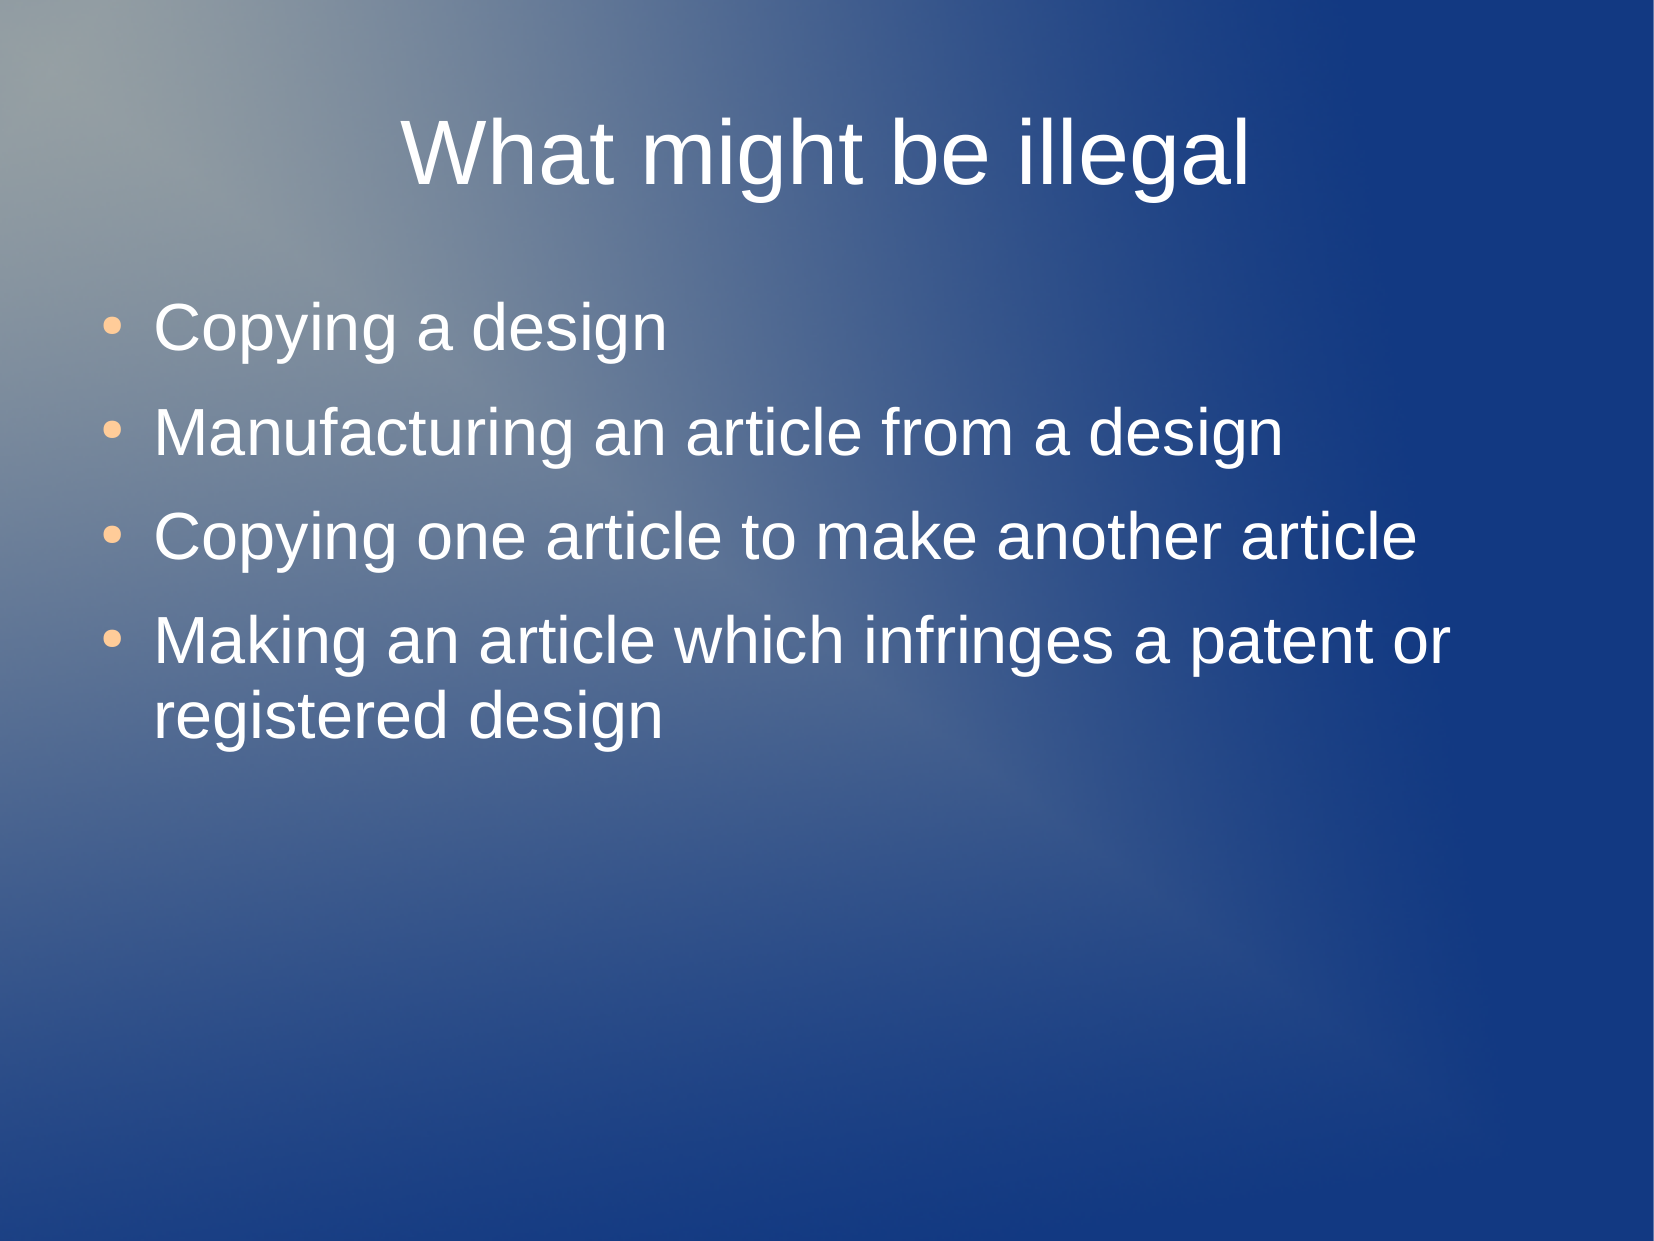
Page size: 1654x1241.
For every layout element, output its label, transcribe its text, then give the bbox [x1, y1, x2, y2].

list Copying a design Manufacturing an article from a design Copying one article to make another article Making an article which infringes a patent or registered design [82, 290, 1571, 1109]
picture [0, 0, 1654, 1241]
title What might be illegal [82, 49, 1571, 257]
